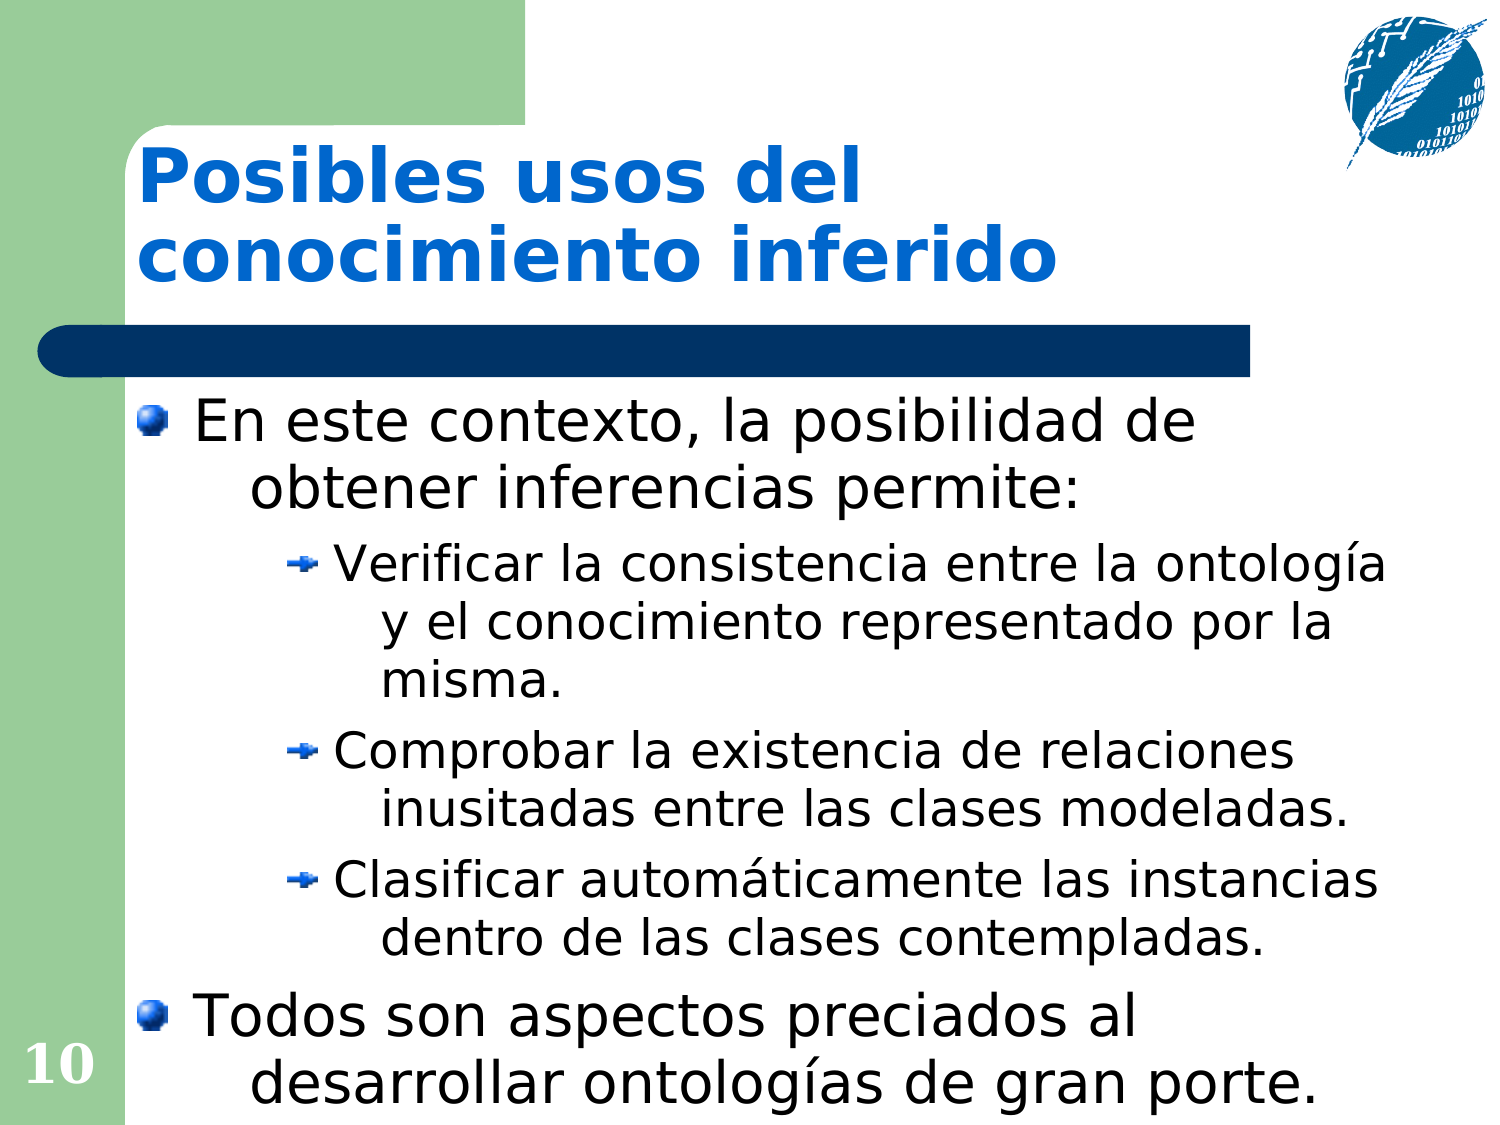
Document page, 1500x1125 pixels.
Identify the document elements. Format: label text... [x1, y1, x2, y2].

picture [1433, 139, 1440, 147]
picture [1436, 127, 1450, 136]
title Posibles usos del conocimiento inferido [136, 135, 1413, 302]
picture [1341, 15, 1487, 172]
picture [1427, 138, 1431, 148]
picture [1416, 140, 1425, 149]
list En este contexto, la posibilidad de obtener inferencias permite: Verificar la consistencia entre la ontología y el conocimiento representado por la misma. Comprobar la existencia de relaciones inusitadas entre las clases modeladas. Clasificar automáticamente las instancias dentro de las clases contempladas. Todos son aspectos preciados al desarrollar ontologías de gran porte. [137, 387, 1400, 1060]
